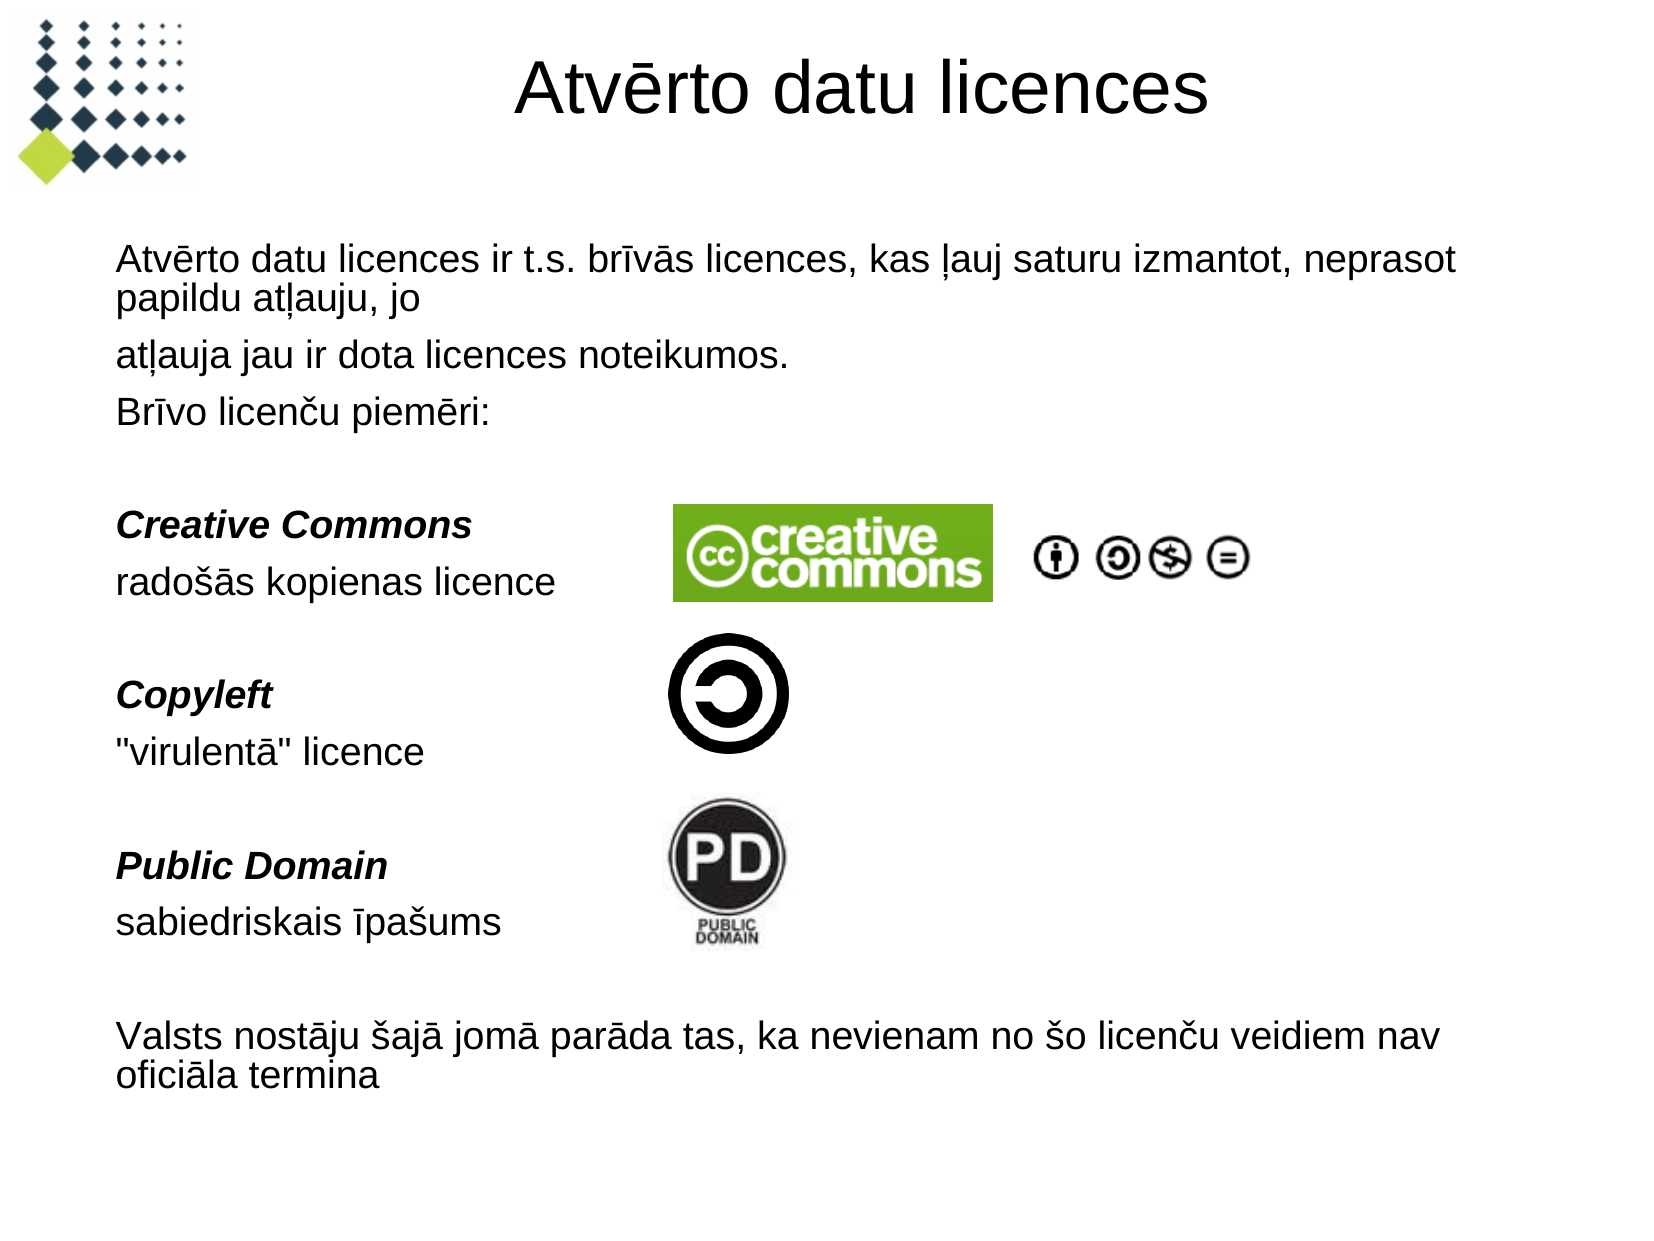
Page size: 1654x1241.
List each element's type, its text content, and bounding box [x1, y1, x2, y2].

title Atvērto datu licences [153, 41, 1571, 140]
picture [1202, 529, 1258, 584]
picture [668, 633, 789, 754]
list Atvērto datu licences ir t.s. brīvās licences, kas ļauj saturu izmantot, neprasot papildu atļauju, jo atļauja jau ir dota licences noteikumos. Brīvo licenču piemēri: Creative Commons radošās kopienas licence Copyleft "virulentā" licence Public Domain sabiedriskais īpašums Valsts nostāju šajā jomā parāda tas, ka nevienam no šo licenču veidiem nav oficiāla termina [82, 236, 1569, 1107]
picture [12, 12, 196, 189]
picture [662, 792, 793, 951]
picture [1090, 525, 1197, 588]
picture [673, 504, 993, 602]
picture [1028, 528, 1085, 585]
